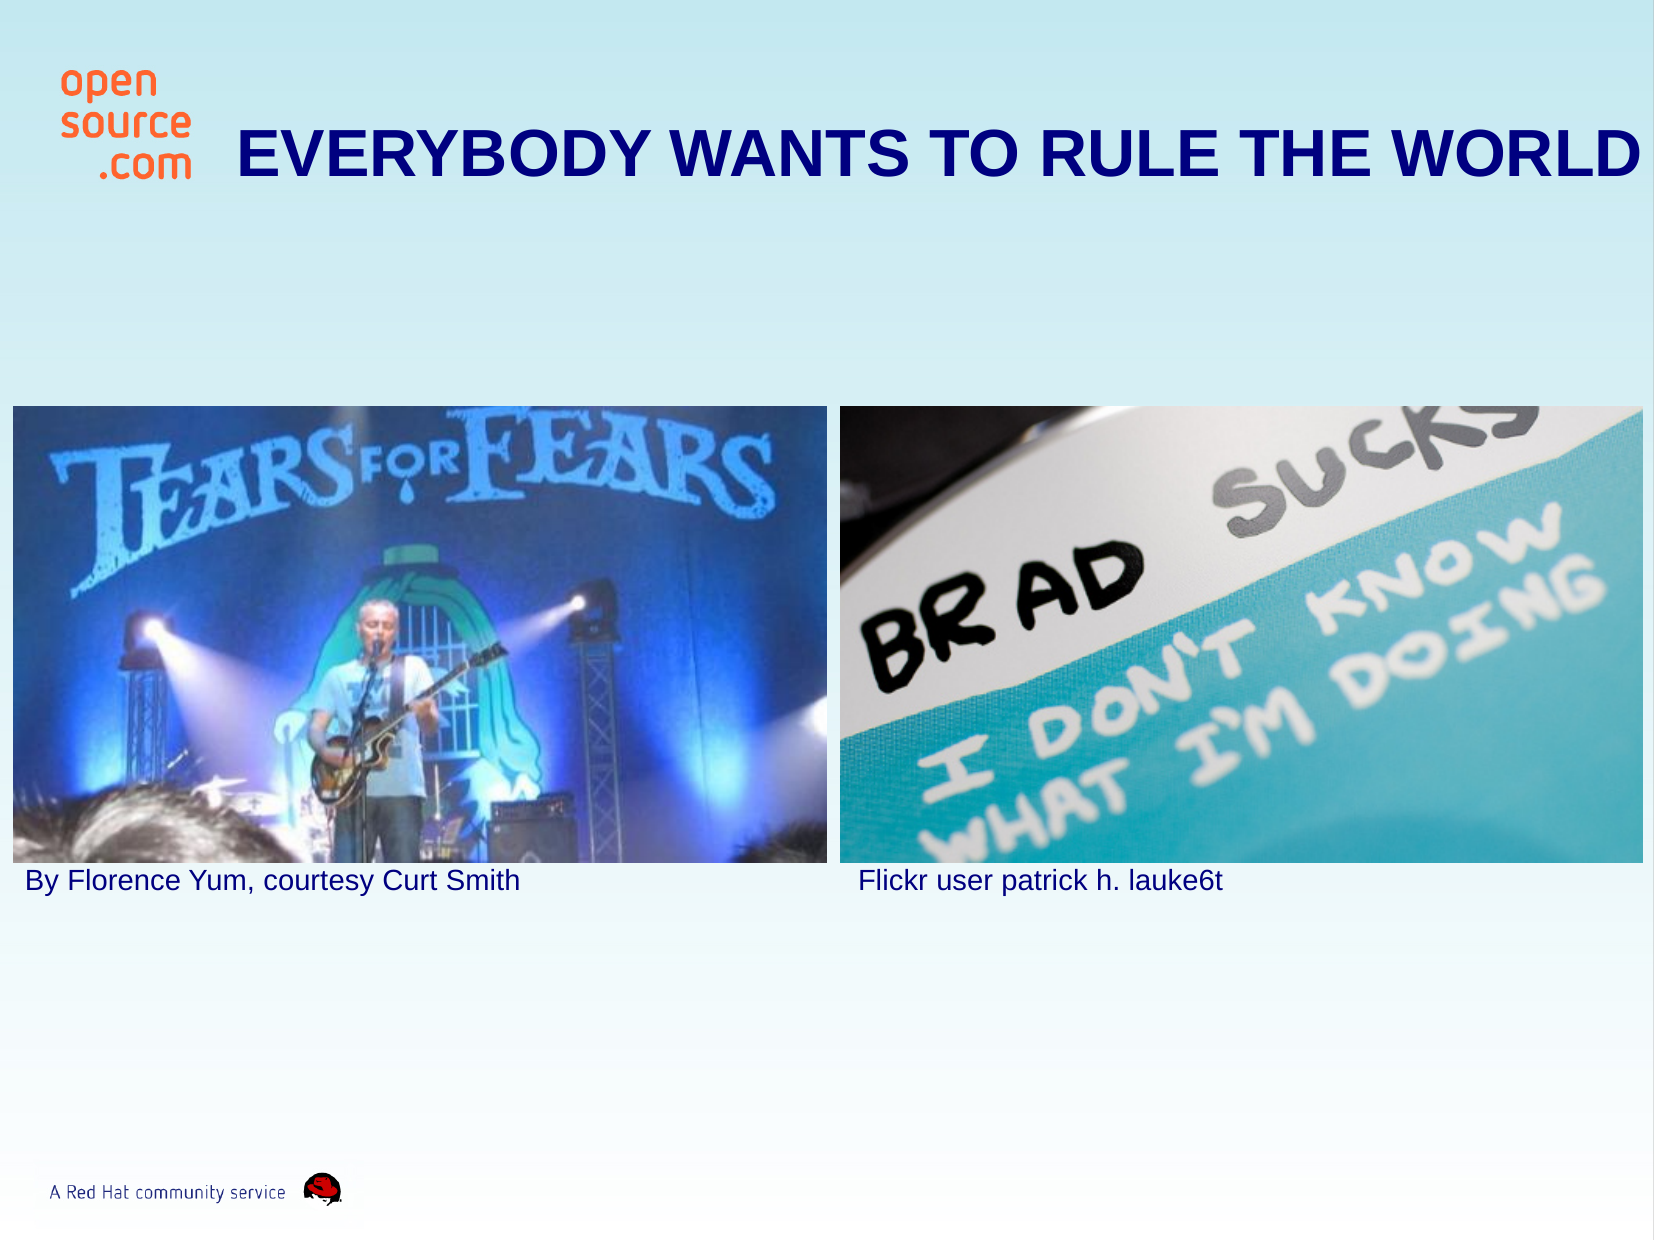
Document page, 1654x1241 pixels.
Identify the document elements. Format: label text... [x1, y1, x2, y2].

title EVERYBODY WANTS TO RULE THE WORLD [236, 49, 1654, 257]
picture [0, 0, 1654, 1241]
subtitle By Florence Yum, courtesy Curt Smith Flickr user patrick h. lauke6t [8, 696, 1497, 1065]
